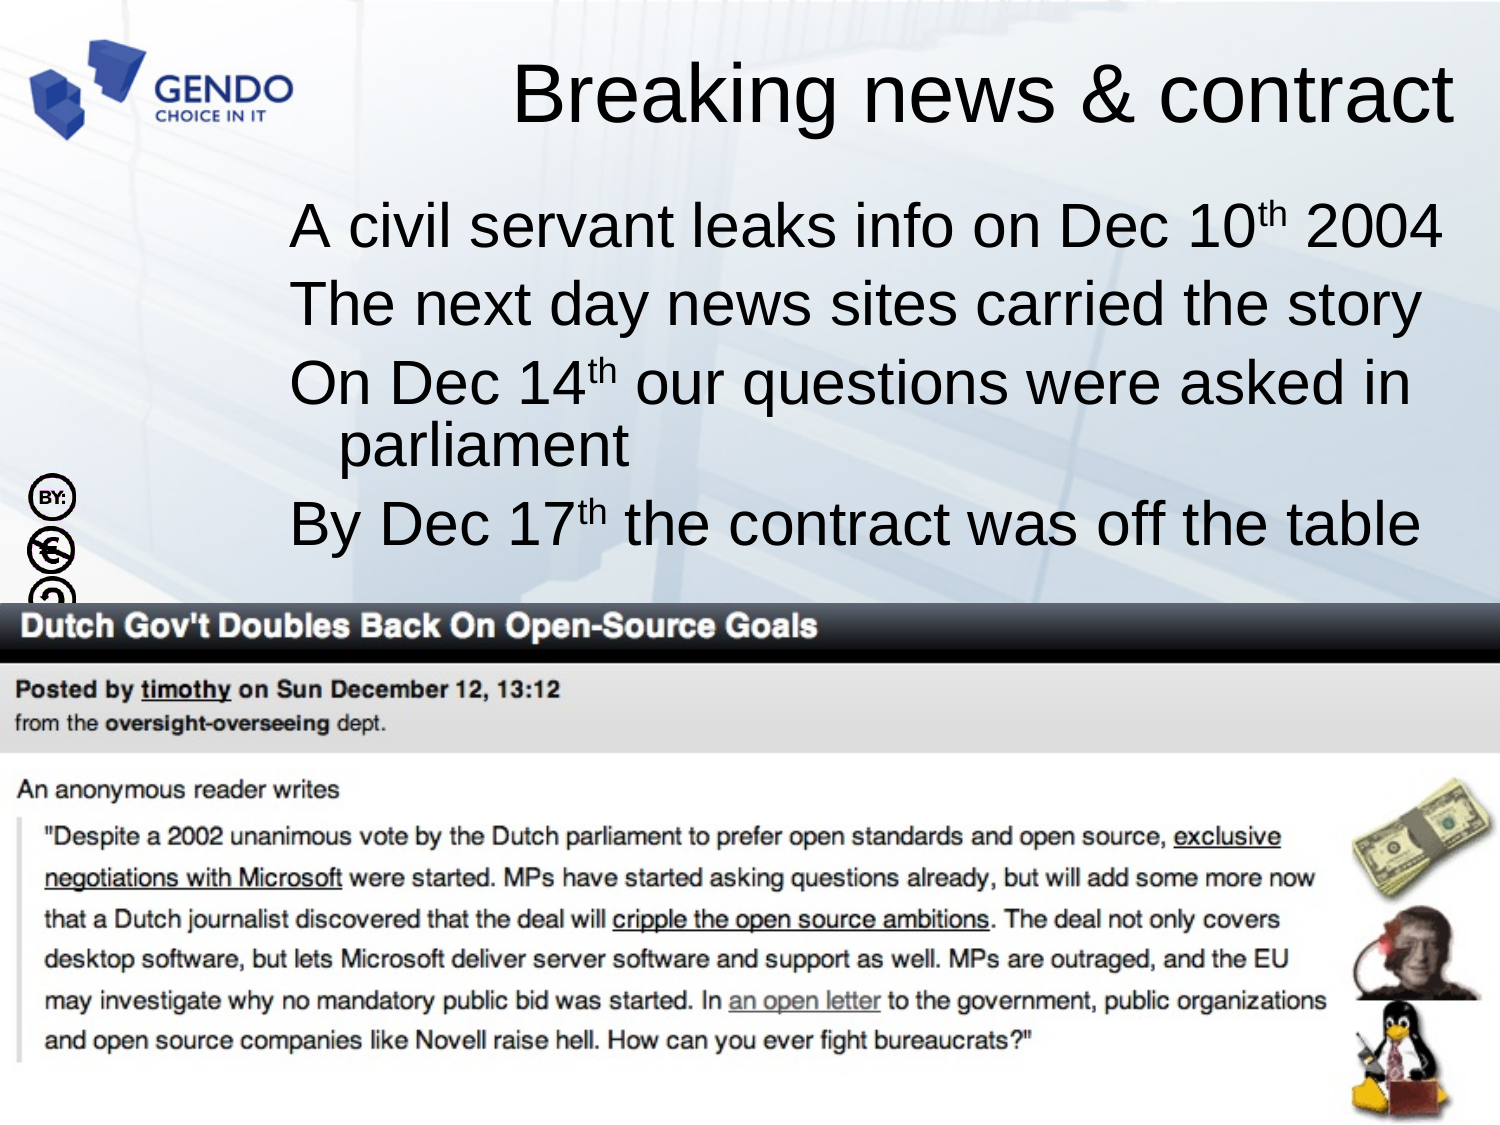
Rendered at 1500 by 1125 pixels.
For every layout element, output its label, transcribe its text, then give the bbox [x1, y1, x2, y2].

title Breaking news & contract [332, 25, 1500, 170]
picture [0, 0, 1500, 1125]
list A civil servant leaks info on Dec 10th 2004 The next day news sites carried the story On Dec 14th our questions were asked in parliament By Dec 17th the contract was off the table [289, 197, 1500, 603]
